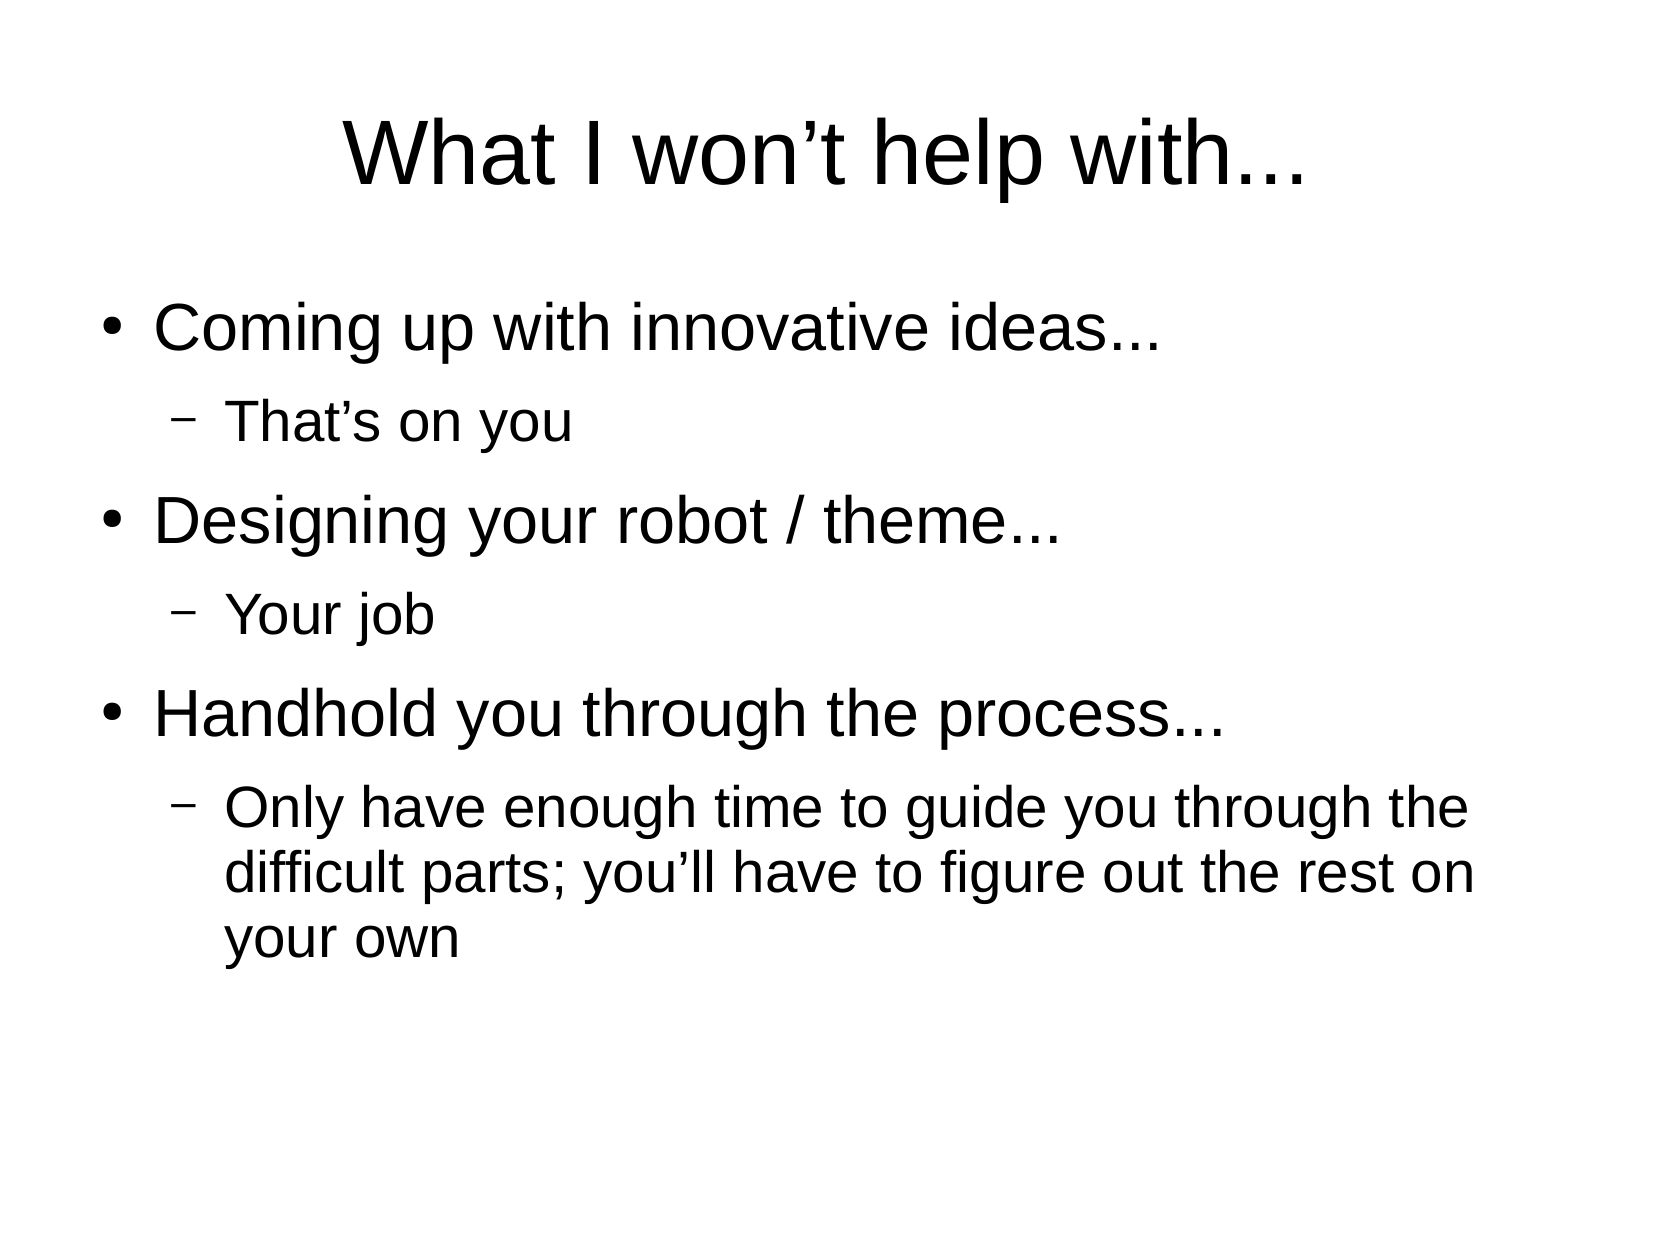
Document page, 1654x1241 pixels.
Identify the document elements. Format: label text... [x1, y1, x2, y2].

list Coming up with innovative ideas... That’s on you Designing your robot / theme... Your job Handhold you through the process... Only have enough time to guide you through the difficult parts; you’ll have to figure out the rest on your own [82, 290, 1571, 1010]
title What I won’t help with... [82, 49, 1571, 257]
